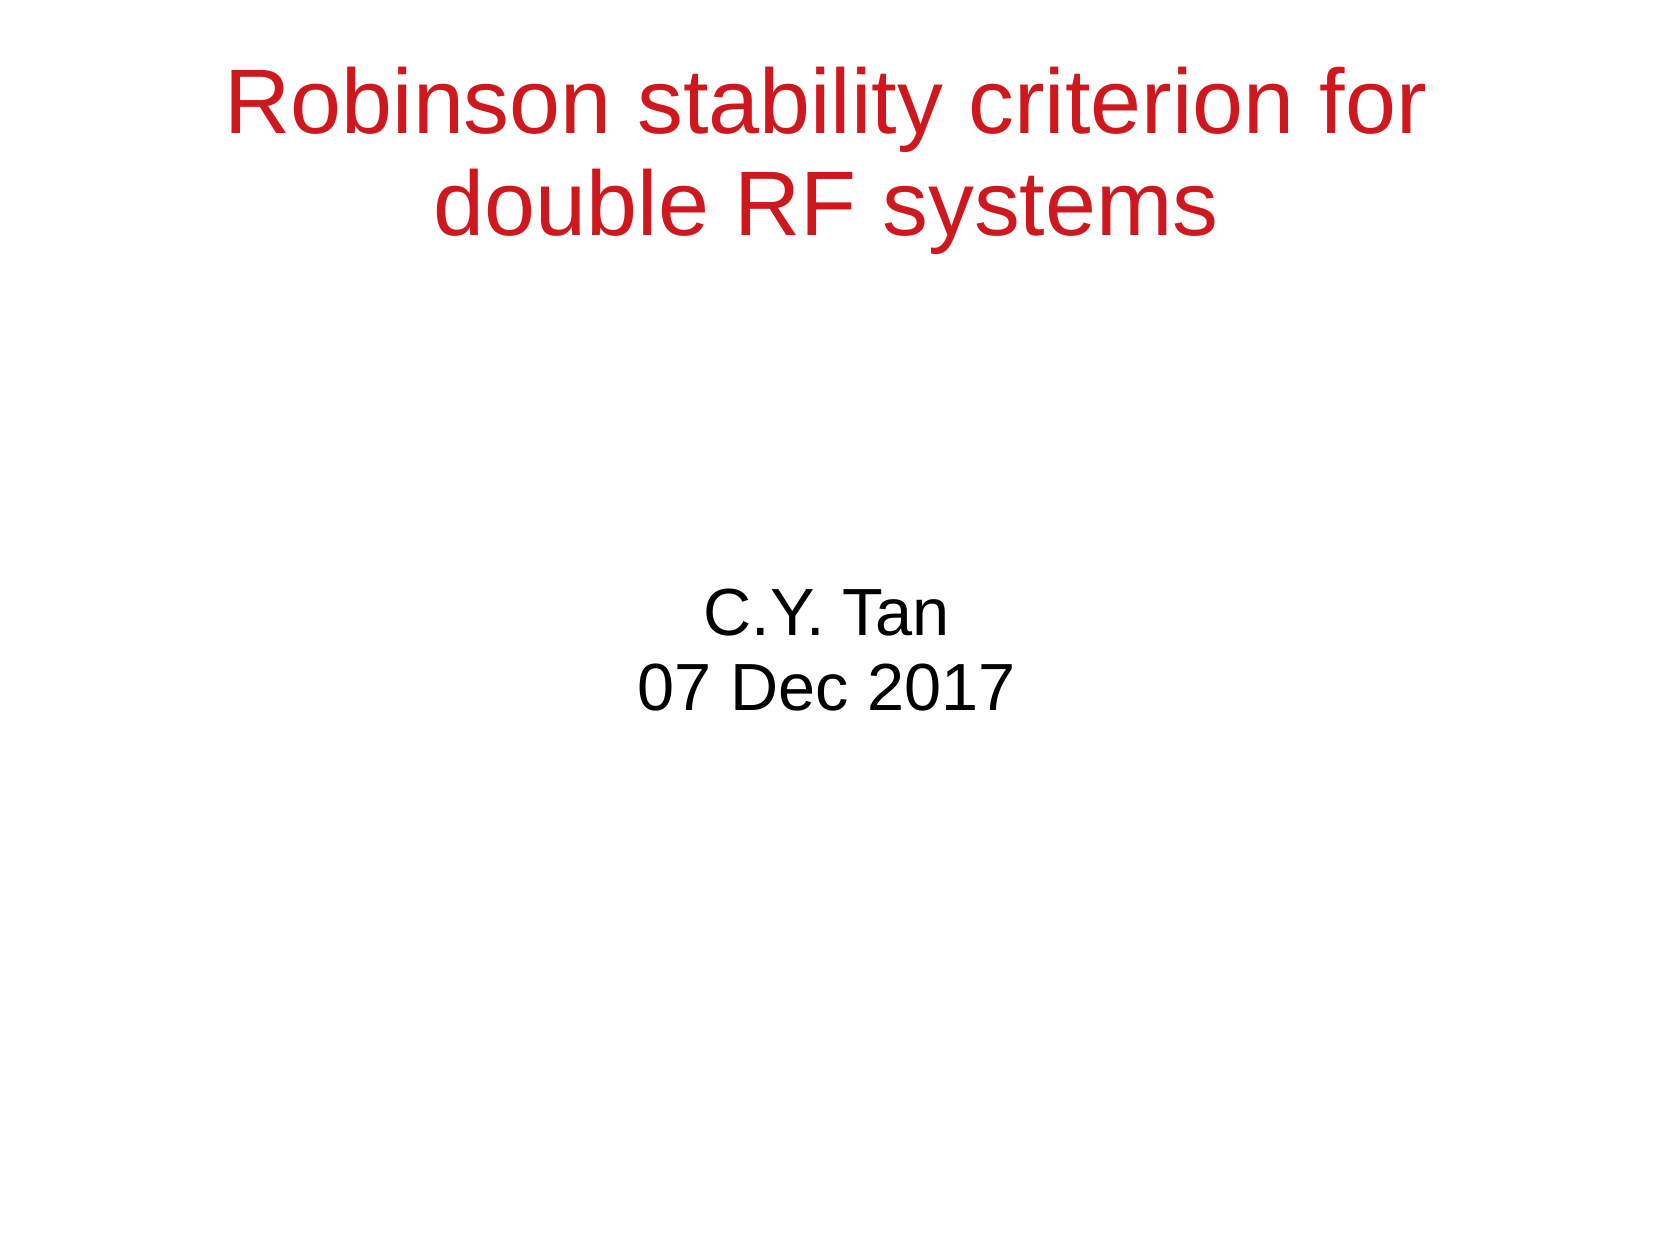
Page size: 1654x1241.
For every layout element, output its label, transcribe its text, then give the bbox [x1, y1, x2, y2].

subtitle C.Y. Tan 07 Dec 2017 [82, 290, 1571, 1010]
title Robinson stability criterion for double RF systems [82, 49, 1571, 257]
